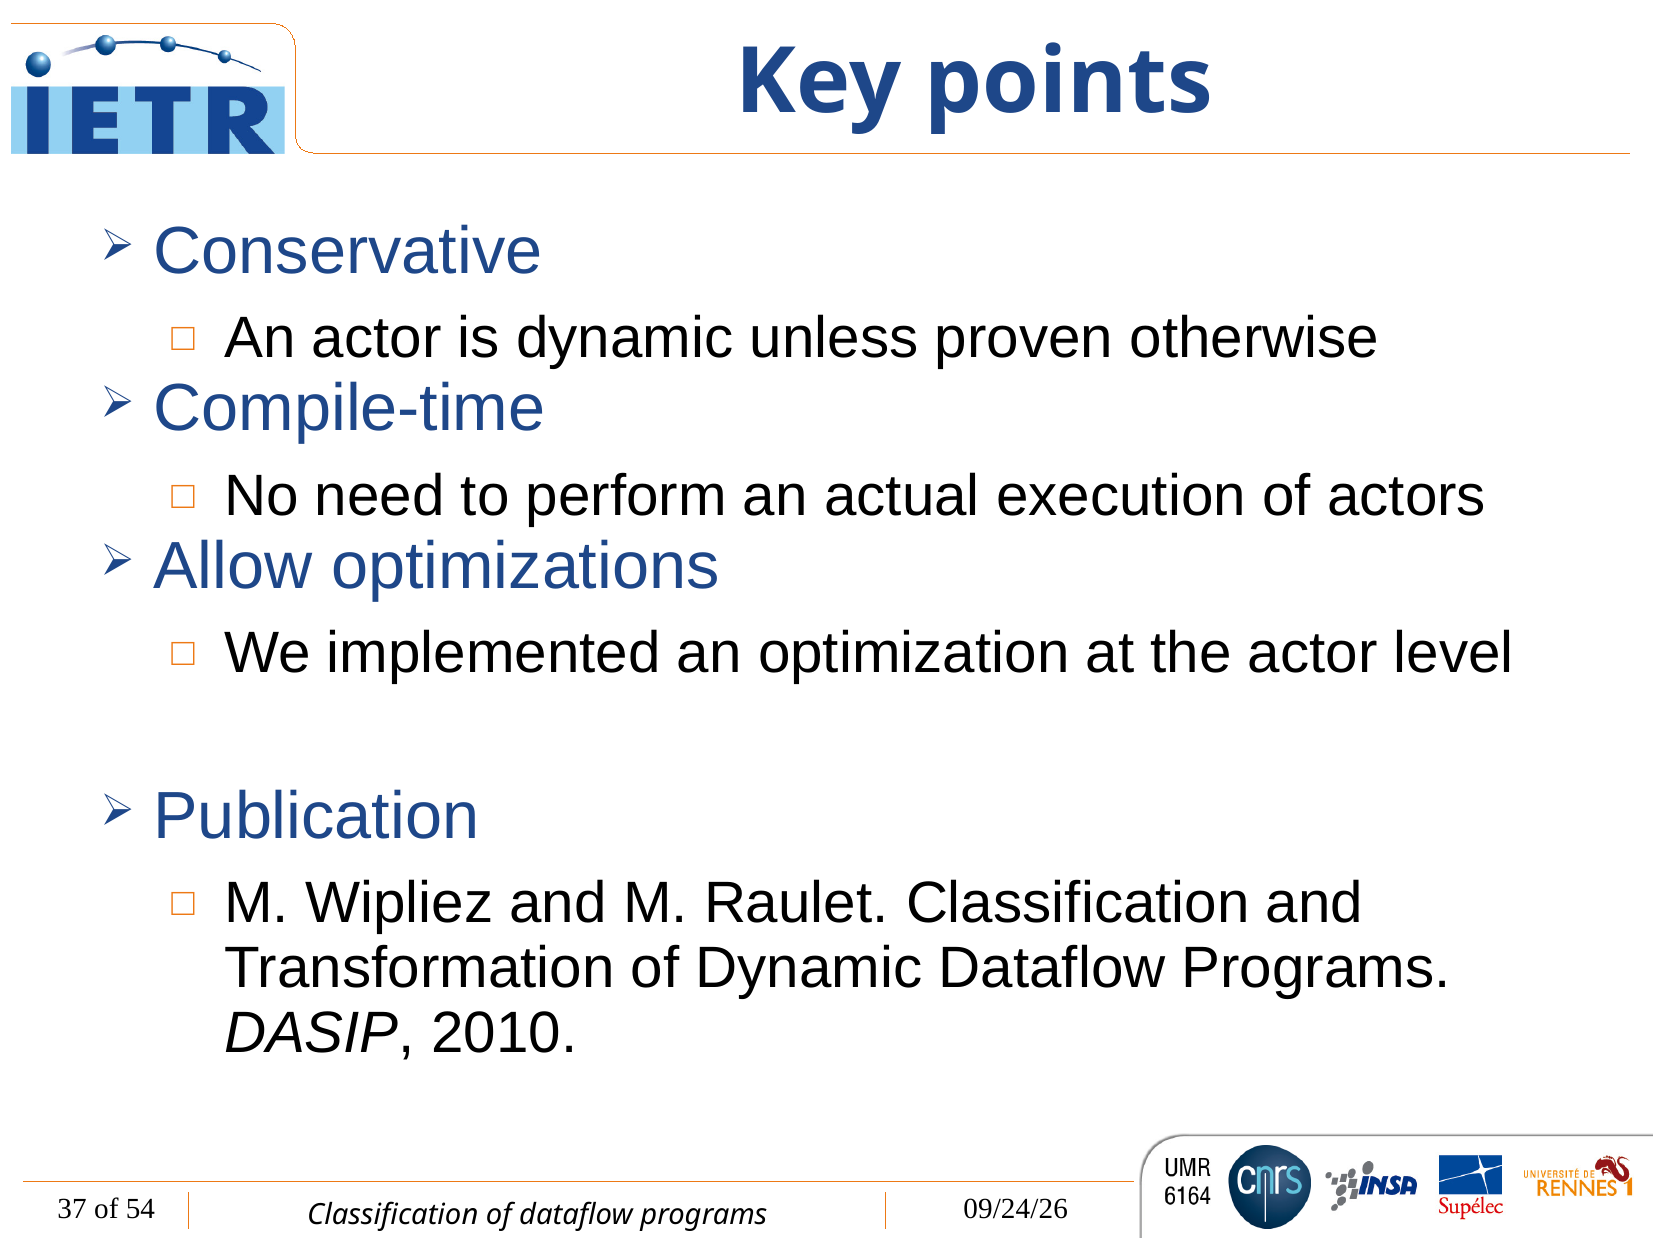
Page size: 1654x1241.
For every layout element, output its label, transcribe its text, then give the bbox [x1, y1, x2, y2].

list Conservative An actor is dynamic unless proven otherwise Compile-time No need to perform an actual execution of actors Allow optimizations We implemented an optimization at the actor level Publication M. Wipliez and M. Raulet. Classification and Transformation of Dynamic Dataflow Programs. DASIP, 2010. [82, 212, 1571, 1111]
title Key points [295, 0, 1654, 154]
picture [11, 35, 285, 154]
picture [1139, 1133, 1653, 1238]
